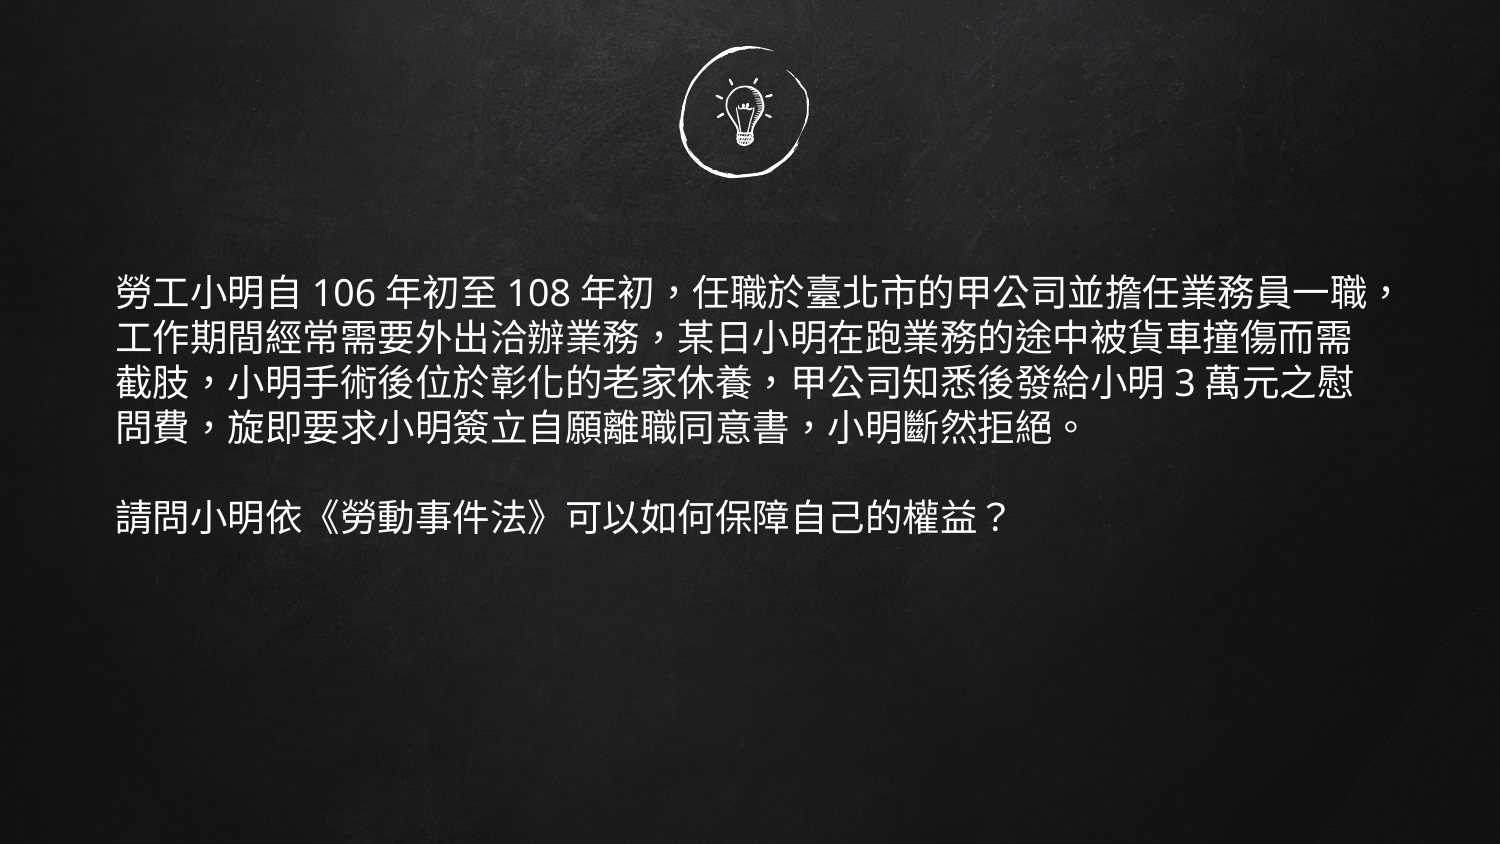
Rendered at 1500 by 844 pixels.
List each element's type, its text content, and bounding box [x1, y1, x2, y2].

text_box [765, 93, 773, 98]
text_box [716, 112, 725, 118]
text_box [679, 46, 809, 179]
text_box [715, 94, 723, 100]
text_box [728, 78, 734, 86]
text_box [725, 85, 765, 147]
list 勞工小明自106年初至108年初，任職於臺北市的甲公司並擔任業務員一職，工作期間經常需要外出洽辦業務，某日小明在跑業務的途中被貨車撞傷而需截肢，小明手術後位於彰化的老家休養，甲公司知悉後發給小明3萬元之慰問費，旋即要求小明簽立自願離職同意書，小明斷然拒絕。 請問小明依《勞動事件法》可以如何保障自己的權益？ [100, 209, 1400, 706]
